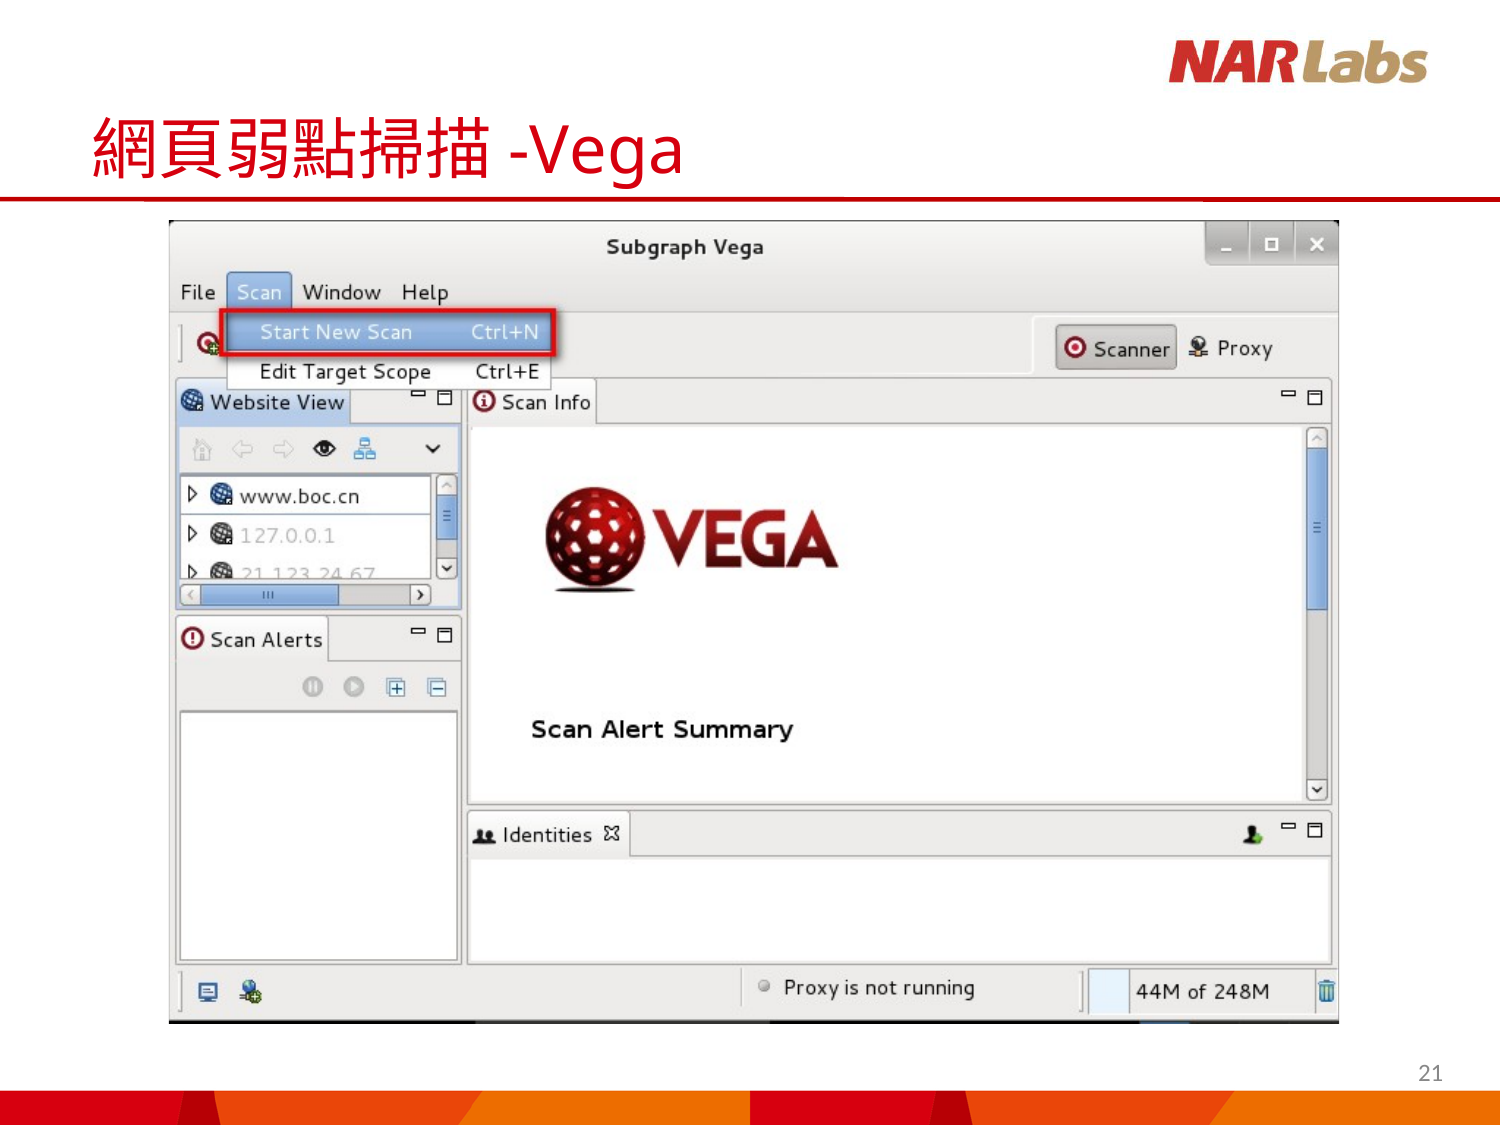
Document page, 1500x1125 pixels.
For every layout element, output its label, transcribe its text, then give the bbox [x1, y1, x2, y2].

title 網頁弱點掃描-Vega [89, 107, 1411, 189]
text_box 21 [1414, 1056, 1448, 1090]
text_box [169, 220, 1339, 1023]
